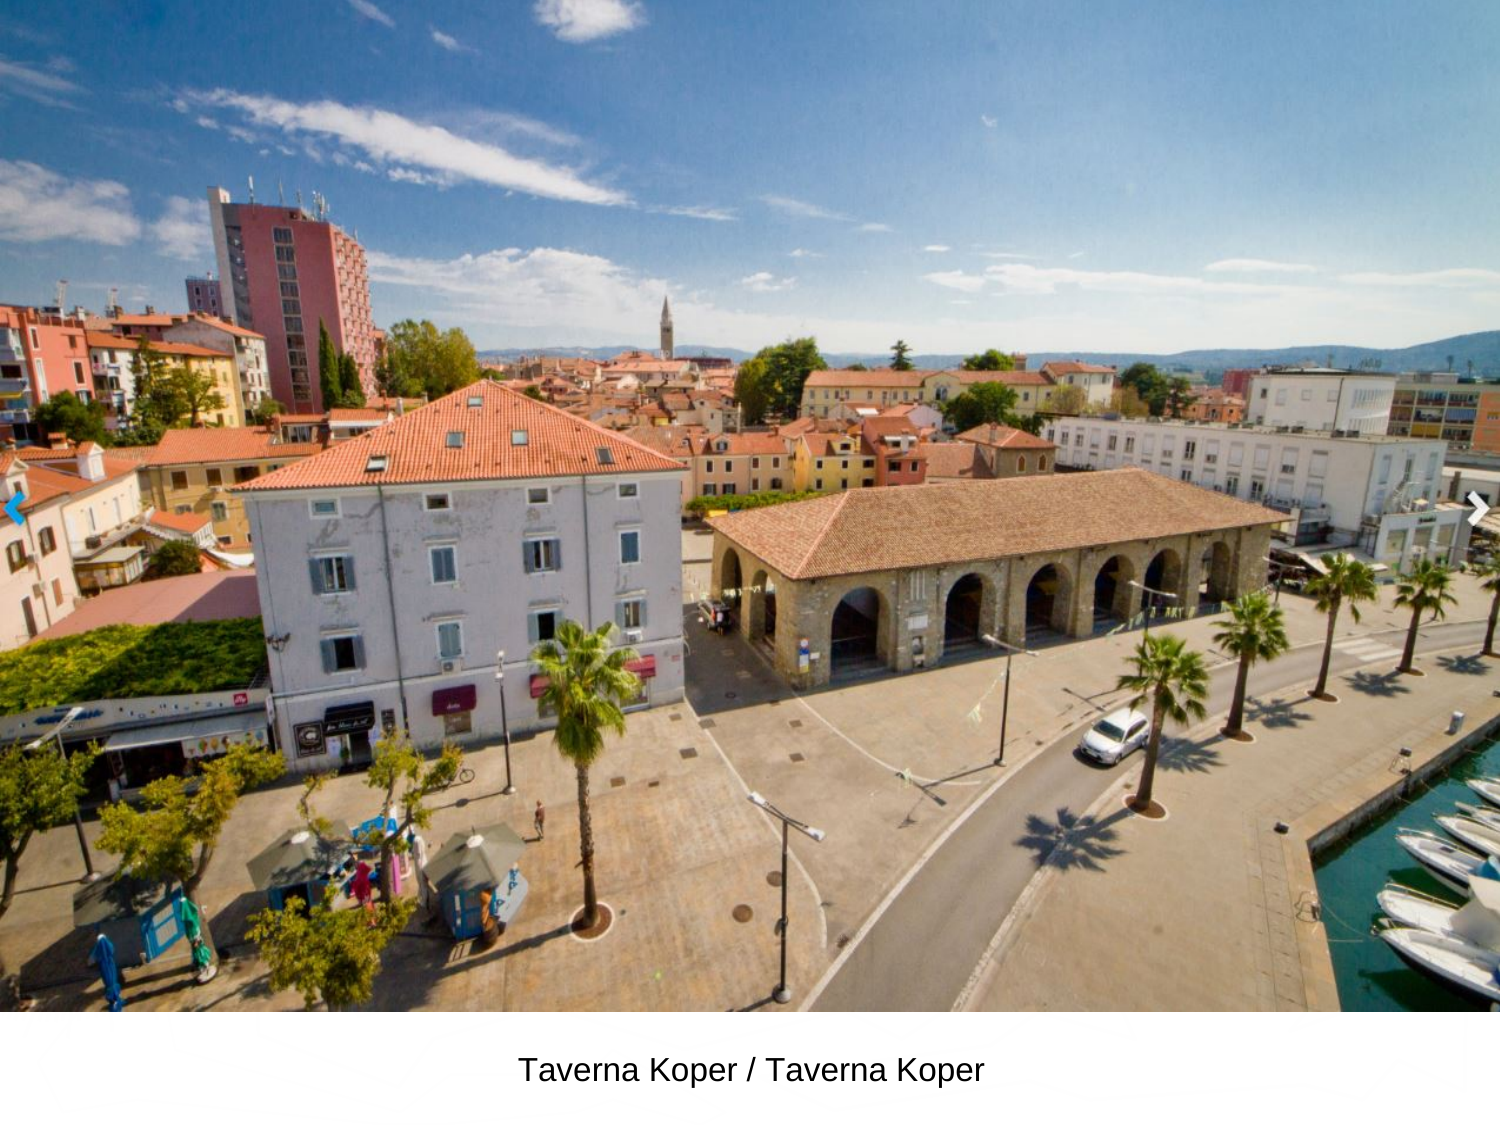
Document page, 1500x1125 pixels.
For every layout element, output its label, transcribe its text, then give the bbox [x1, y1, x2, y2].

picture [0, 0, 1500, 1012]
text_box Taverna Koper / Taverna Koper [76, 1012, 1427, 1125]
